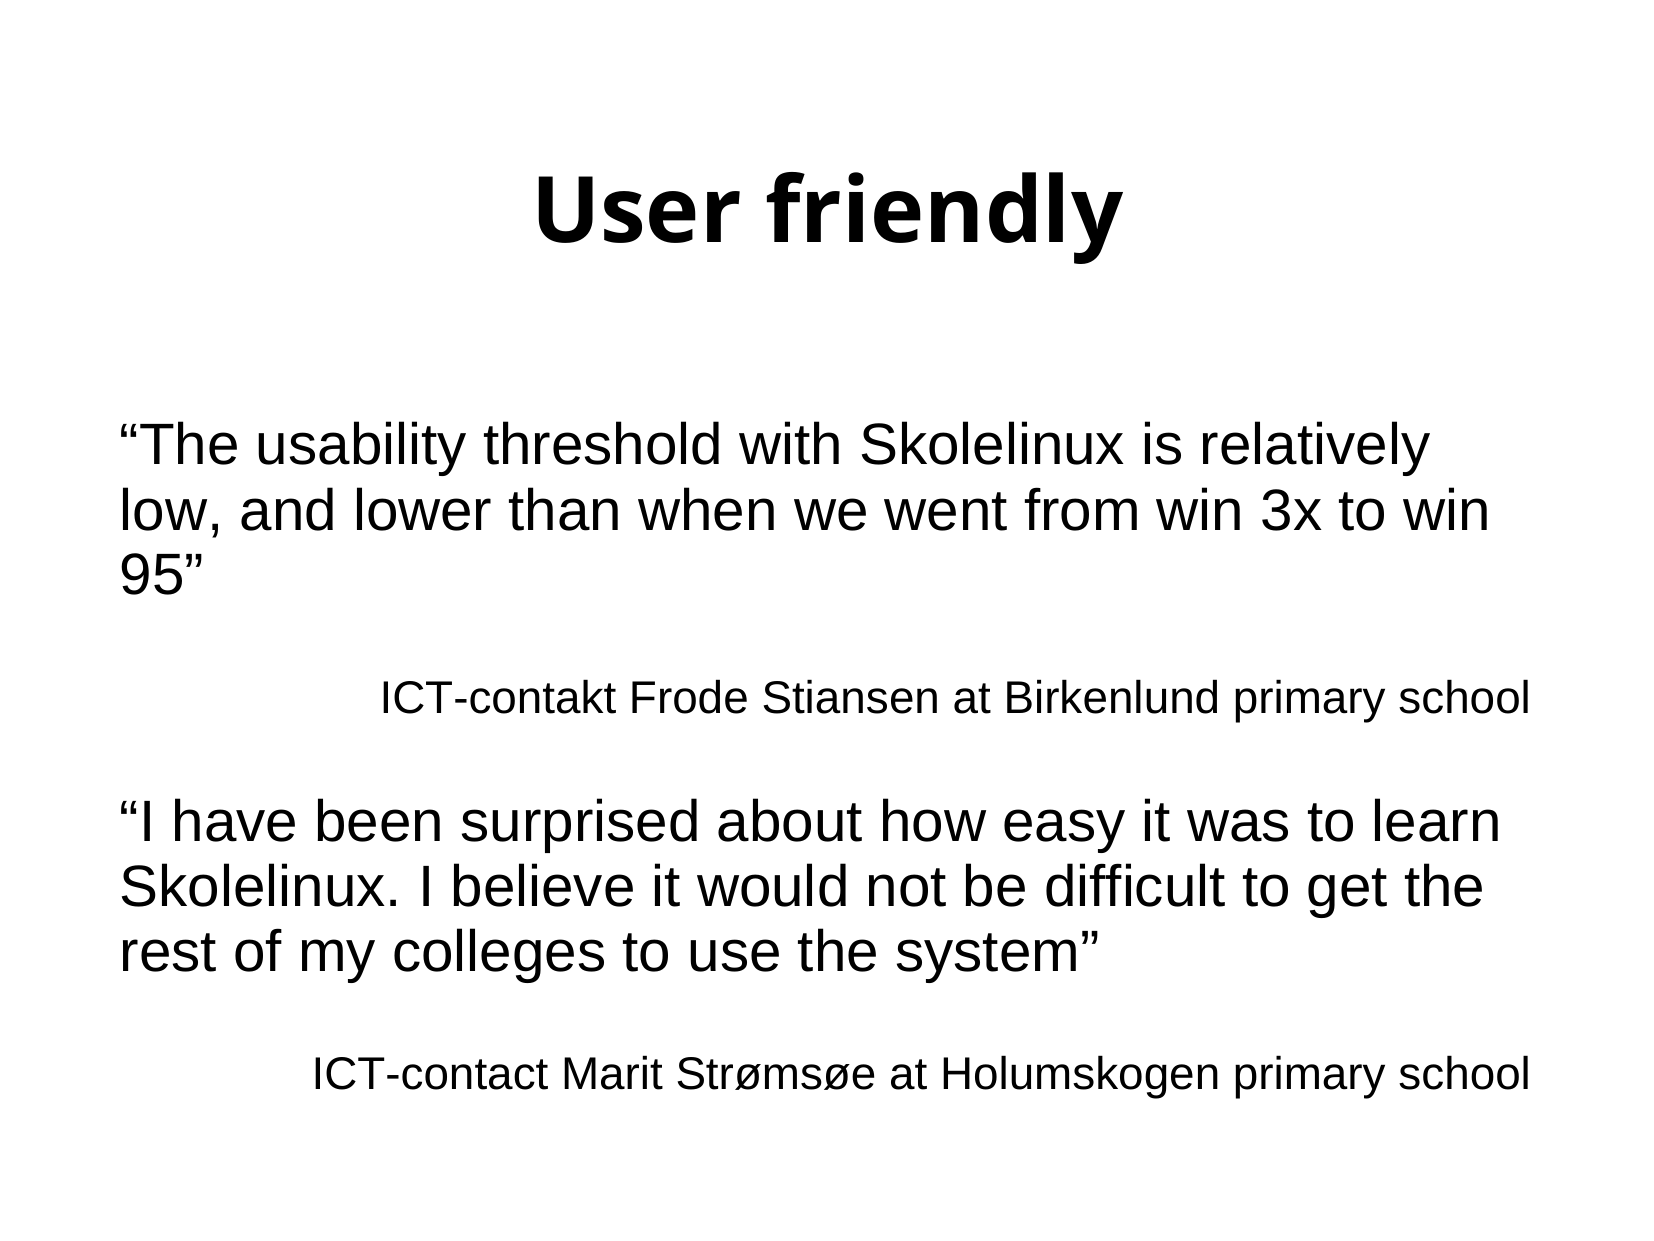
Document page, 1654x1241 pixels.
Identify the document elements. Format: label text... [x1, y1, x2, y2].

text_box “The usability threshold with Skolelinux is relatively low, and lower than when we went from win 3x to win 95” ICT-contakt Frode Stiansen at Birkenlund primary school “I have been surprised about how easy it was to learn Skolelinux. I believe it would not be difficult to get the rest of my colleges to use the system” ICT-contact Marit Strømsøe at Holumskogen primary school [119, 340, 1532, 1107]
title User friendly [121, 102, 1534, 311]
